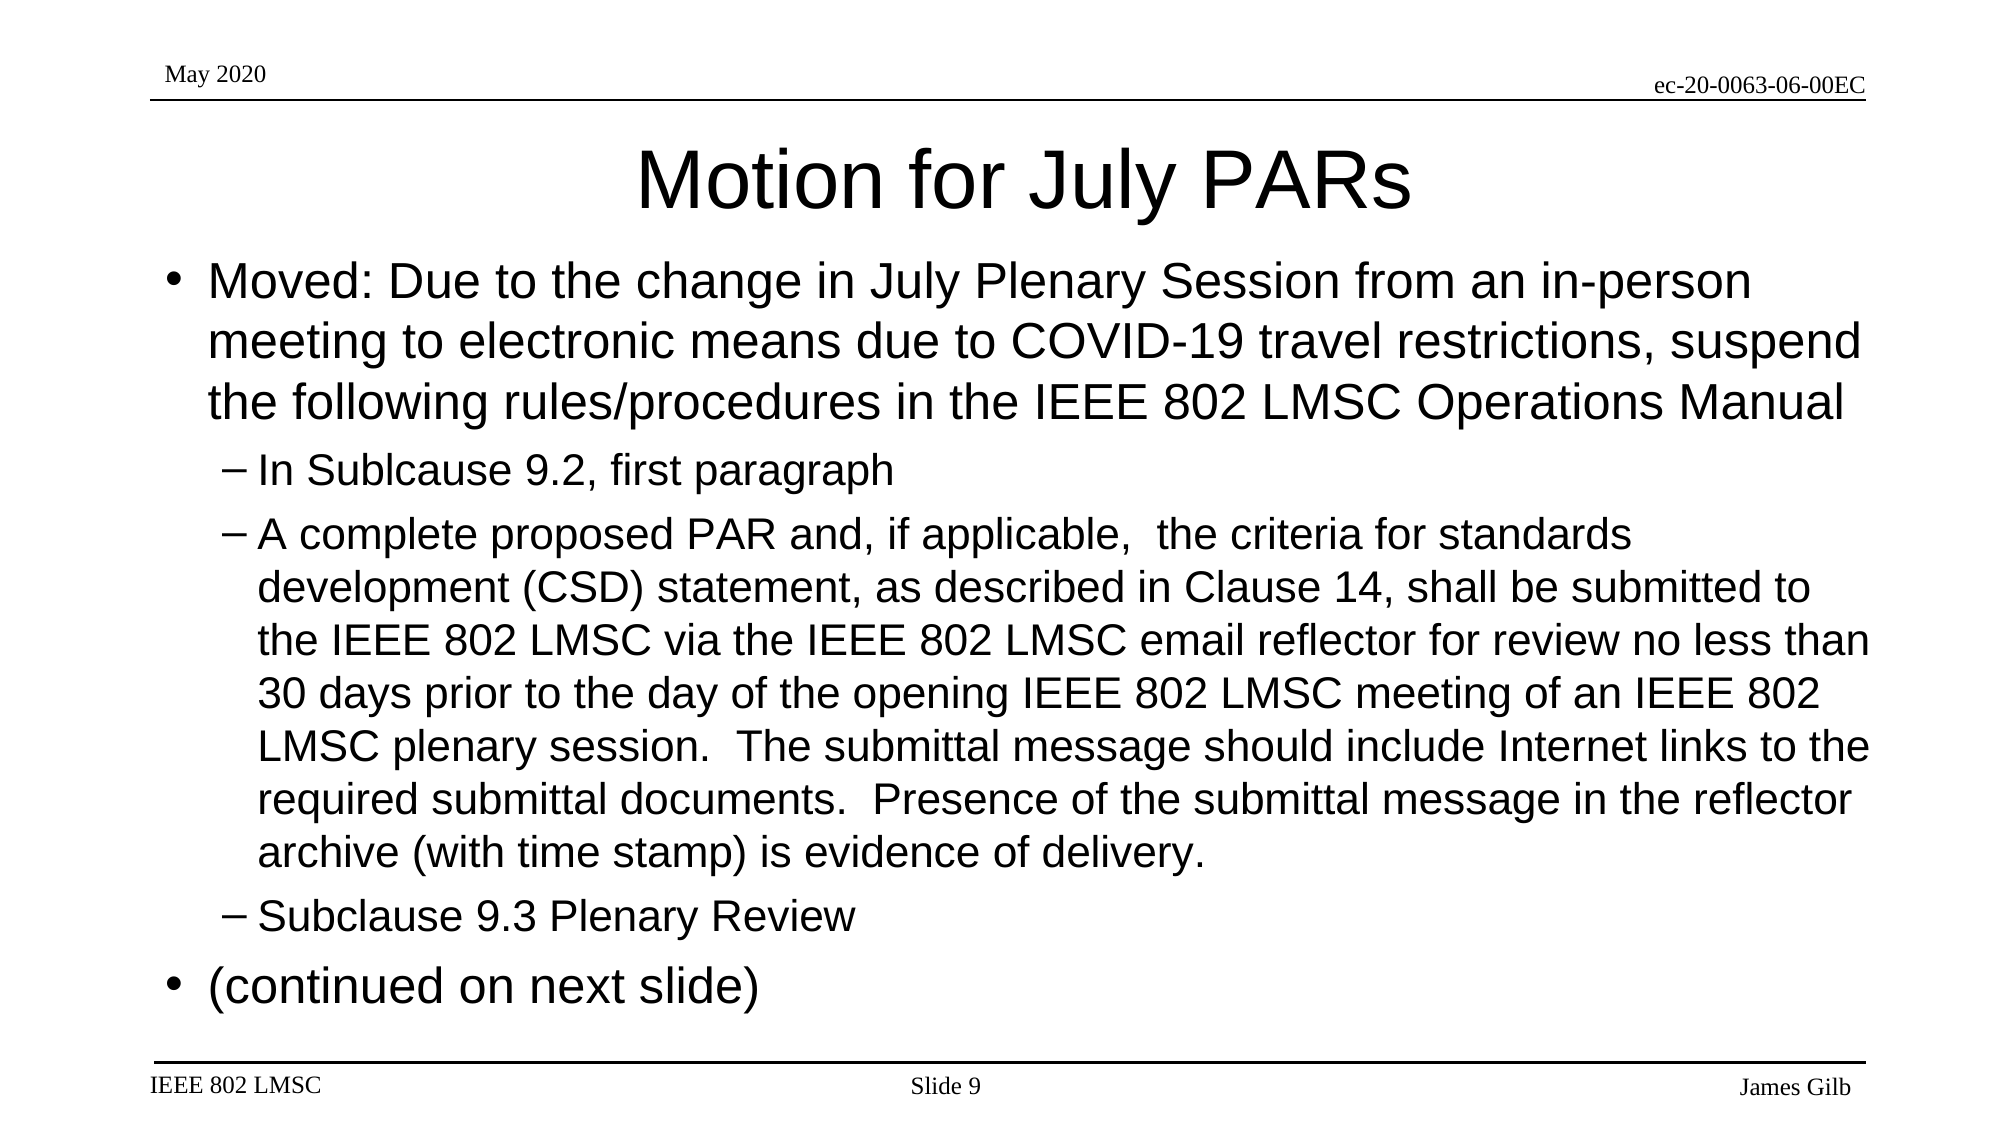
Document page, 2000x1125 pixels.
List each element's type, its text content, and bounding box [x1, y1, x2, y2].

list Moved: Due to the change in July Plenary Session from an in-person meeting to electronic means due to COVID-19 travel restrictions, suspend the following rules/procedures in the IEEE 802 LMSC Operations Manual In Sublcause 9.2, first paragraph A complete proposed PAR and, if applicable, the criteria for standards development (CSD) statement, as described in Clause 14, shall be submitted to the IEEE 802 LMSC via the IEEE 802 LMSC email reflector for review no less than 30 days prior to the day of the opening IEEE 802 LMSC meeting of an IEEE 802 LMSC plenary session. The submittal message should include Internet links to the required submittal documents. Presence of the submittal message in the reflector archive (with time stamp) is evidence of delivery. Subclause 9.3 Plenary Review (continued on next slide) [149, 239, 1900, 1051]
title Motion for July PARs [149, 112, 1900, 238]
